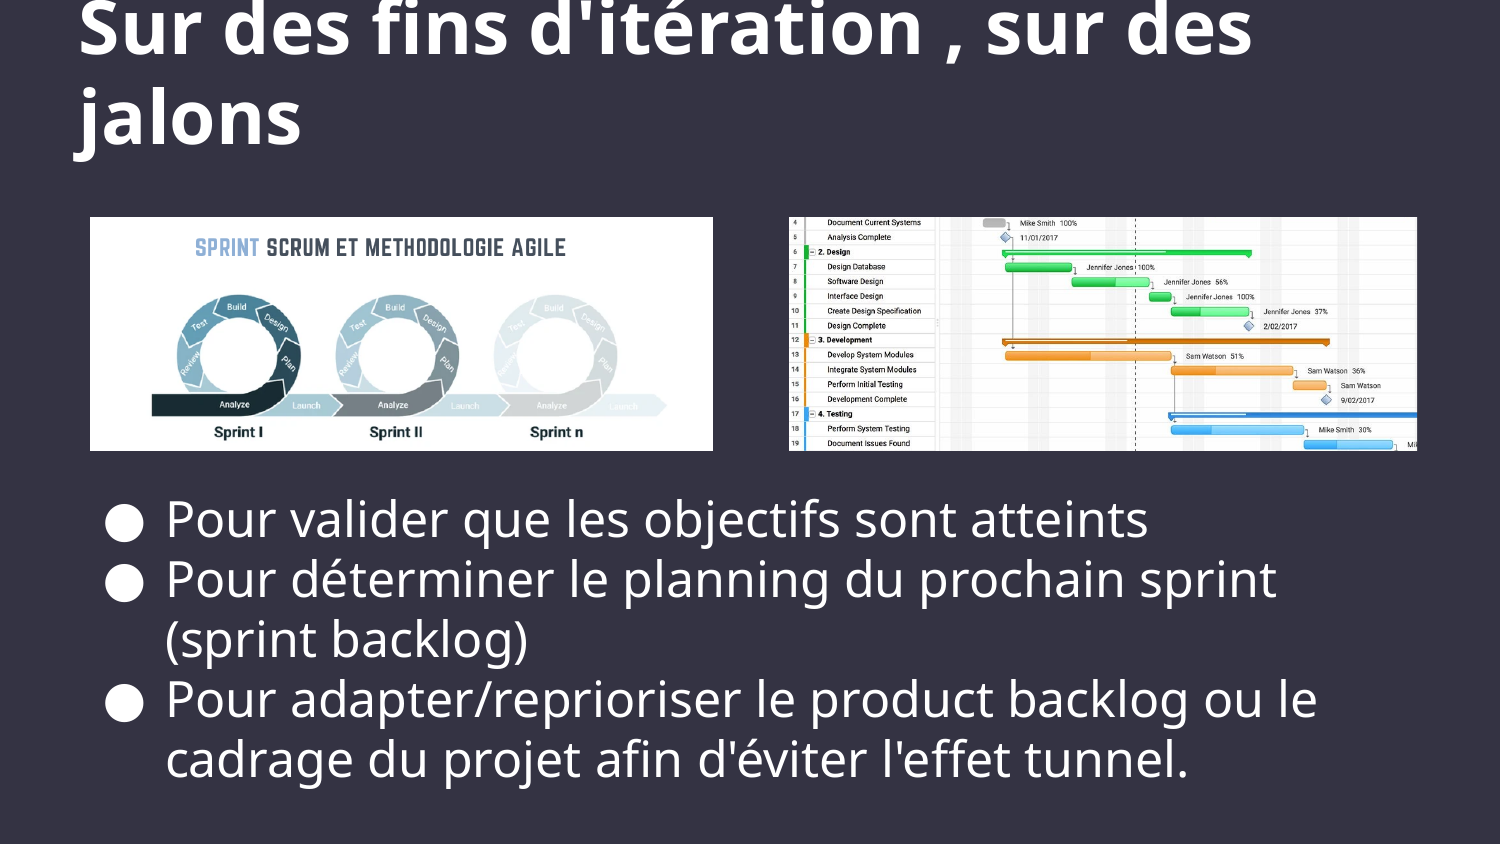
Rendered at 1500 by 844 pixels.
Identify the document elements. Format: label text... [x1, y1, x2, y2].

title Sur des fins d'itération , sur des jalons [63, 33, 1476, 175]
list Pour valider que les objectifs sont atteints Pour déterminer le planning du prochain sprint (sprint backlog) Pour adapter/reprioriser le product backlog ou le cadrage du projet afin d'éviter l'effet tunnel. [75, 472, 1425, 808]
picture [789, 217, 1418, 451]
picture [90, 217, 713, 451]
